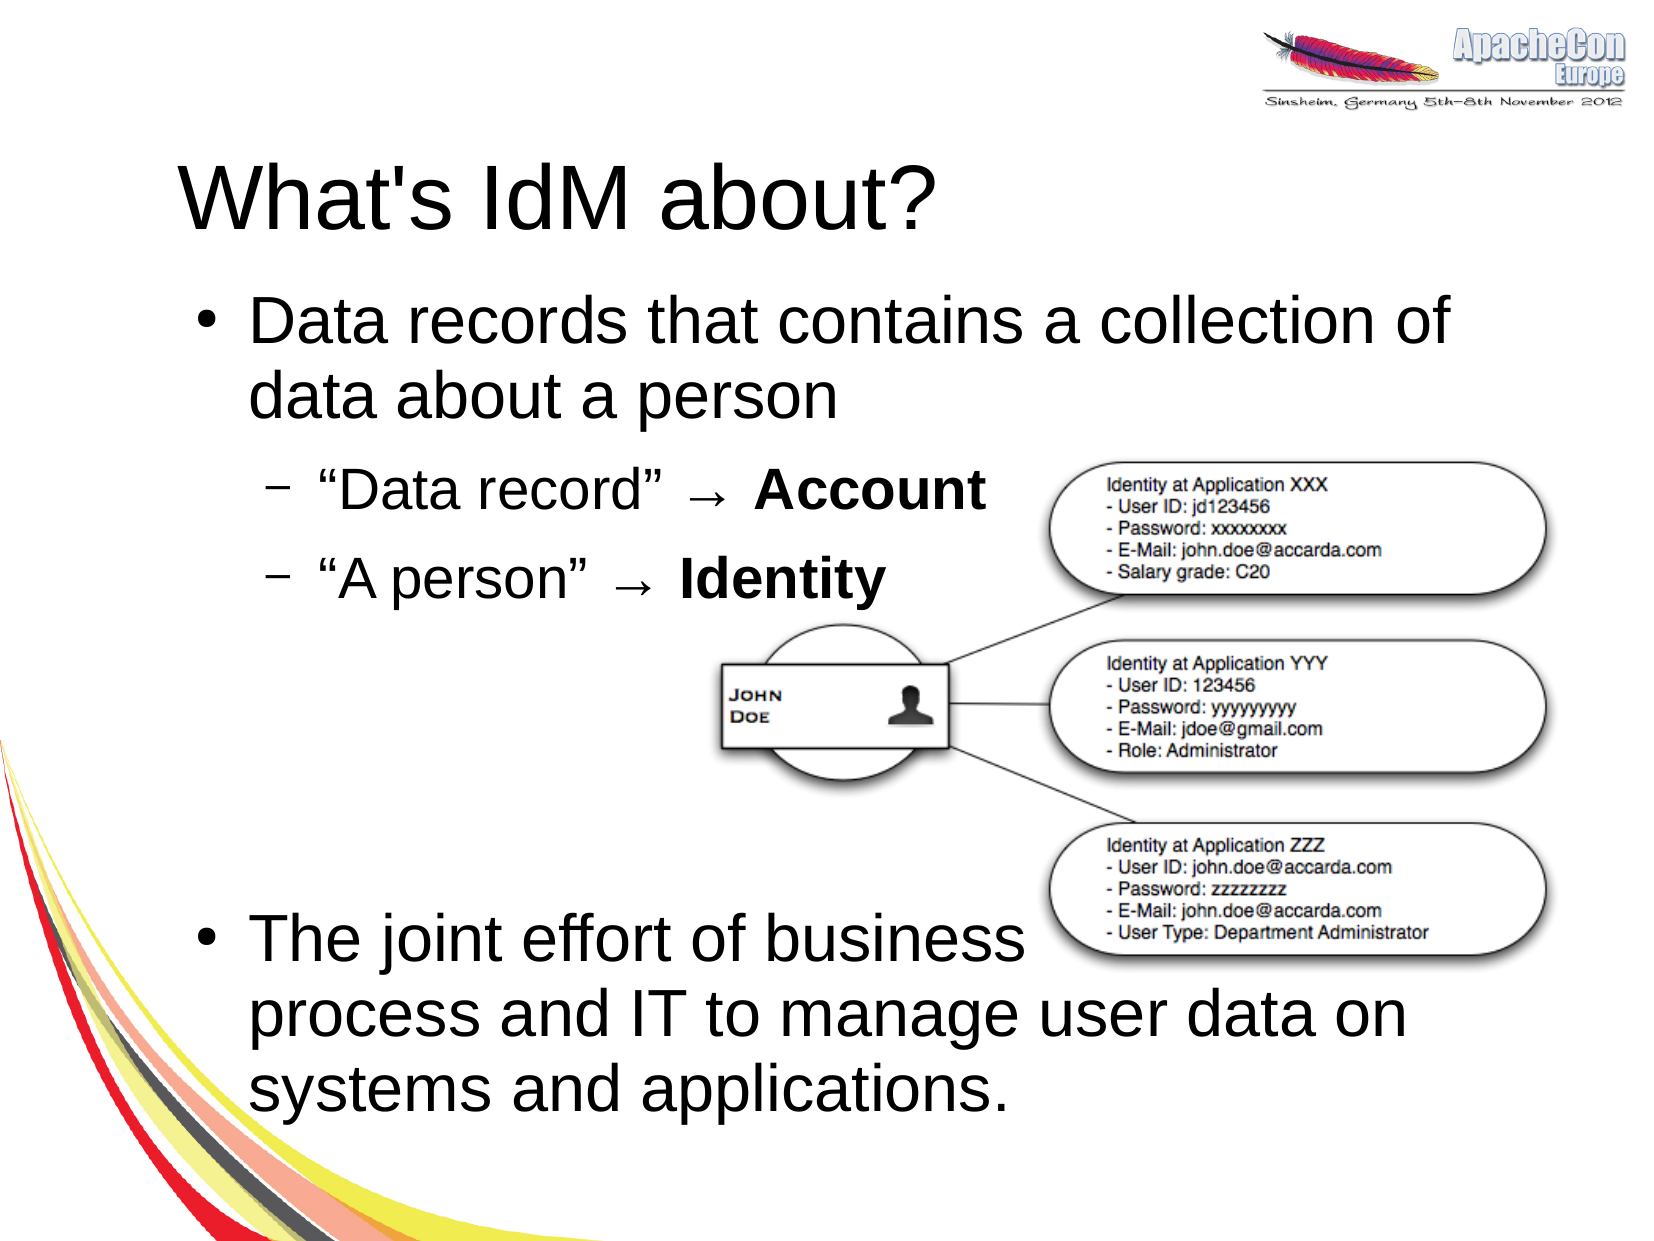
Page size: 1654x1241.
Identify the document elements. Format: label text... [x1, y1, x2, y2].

list Data records that contains a collection of data about a person “Data record” → Account “A person” → Identity The joint effort of business process and IT to manage user data on systems and applications. [177, 283, 1536, 1126]
picture [0, 0, 1654, 1241]
title What's IdM about? [177, 146, 1536, 250]
